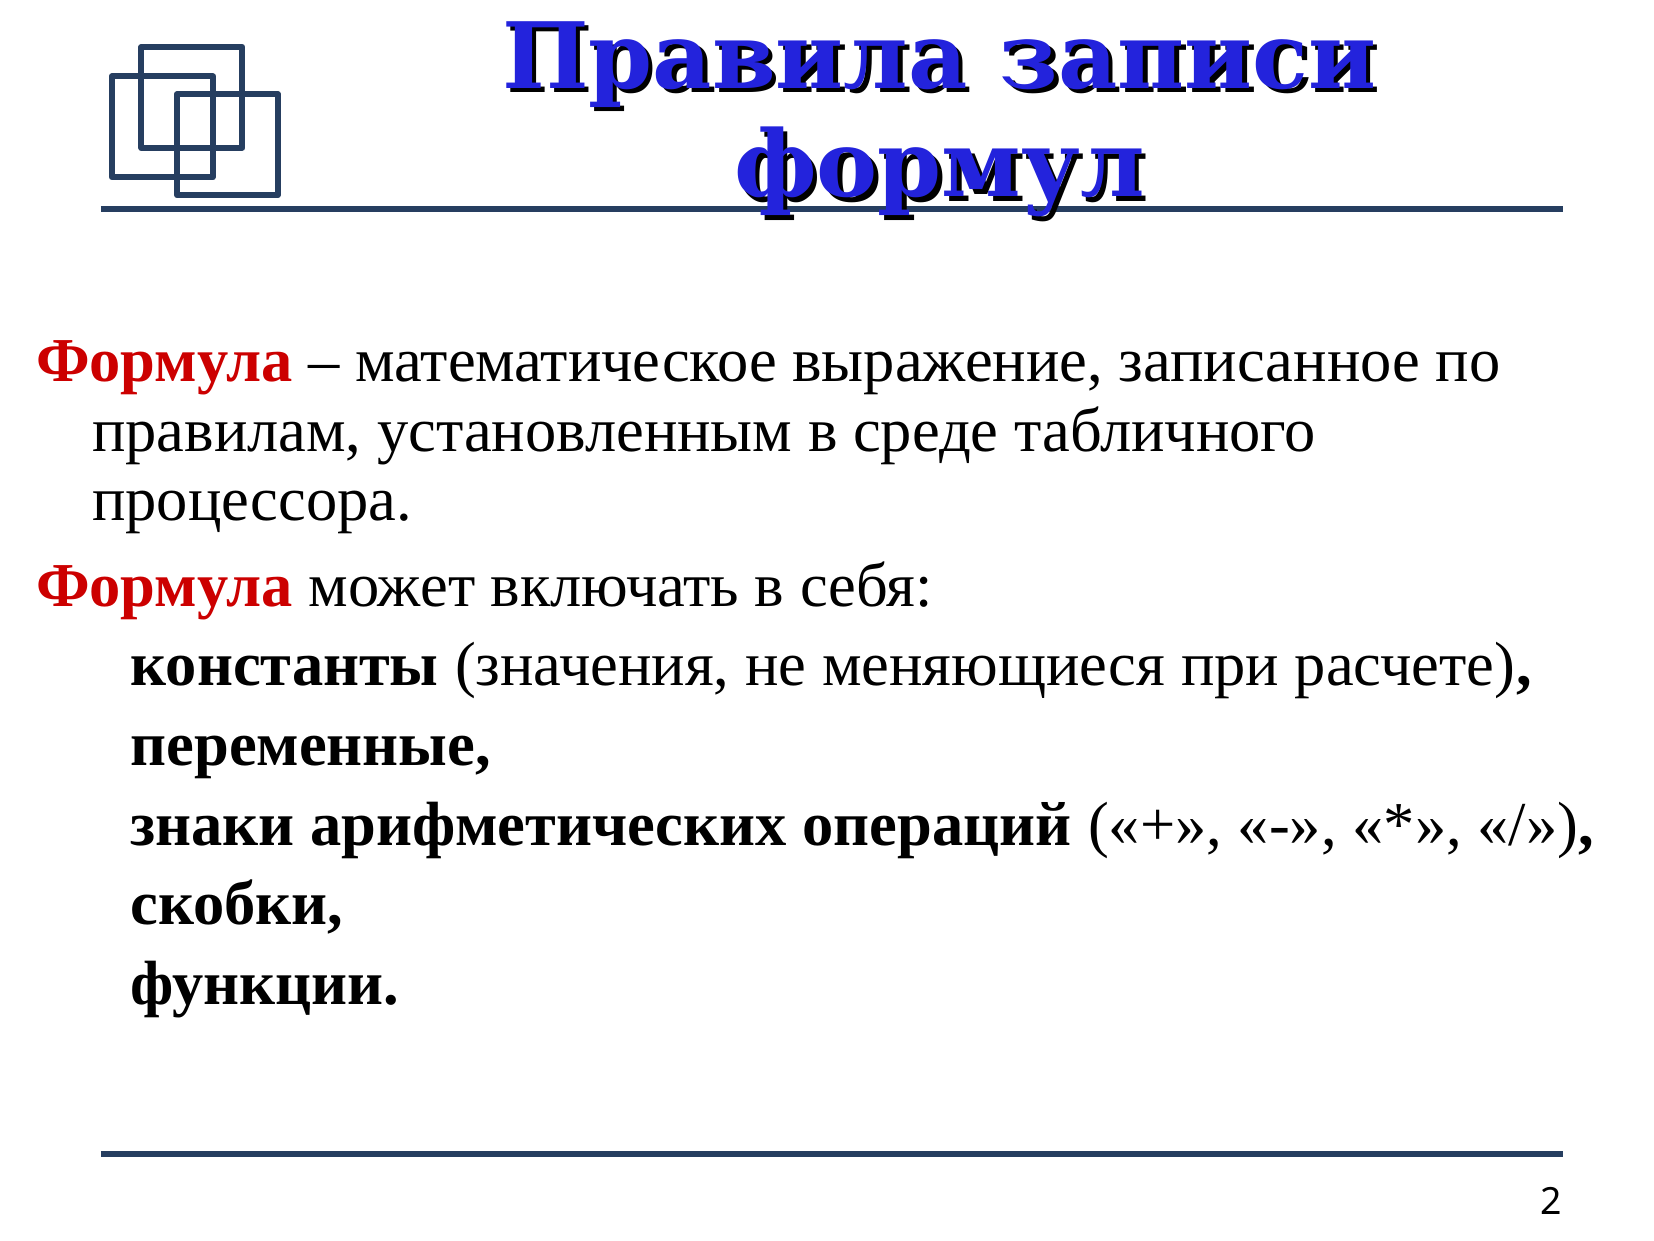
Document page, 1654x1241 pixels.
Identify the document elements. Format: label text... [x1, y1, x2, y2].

text_box Формула – математическое выражение, записанное по правилам, установленным в среде табличного процессора. Формула может включать в себя: константы (значения, не меняющиеся при расчете), переменные, знаки арифметических операций («+», «-», «*», «/»), скобки, функции. [21, 318, 1654, 1109]
text_box Правила записи формул [344, 59, 1536, 162]
